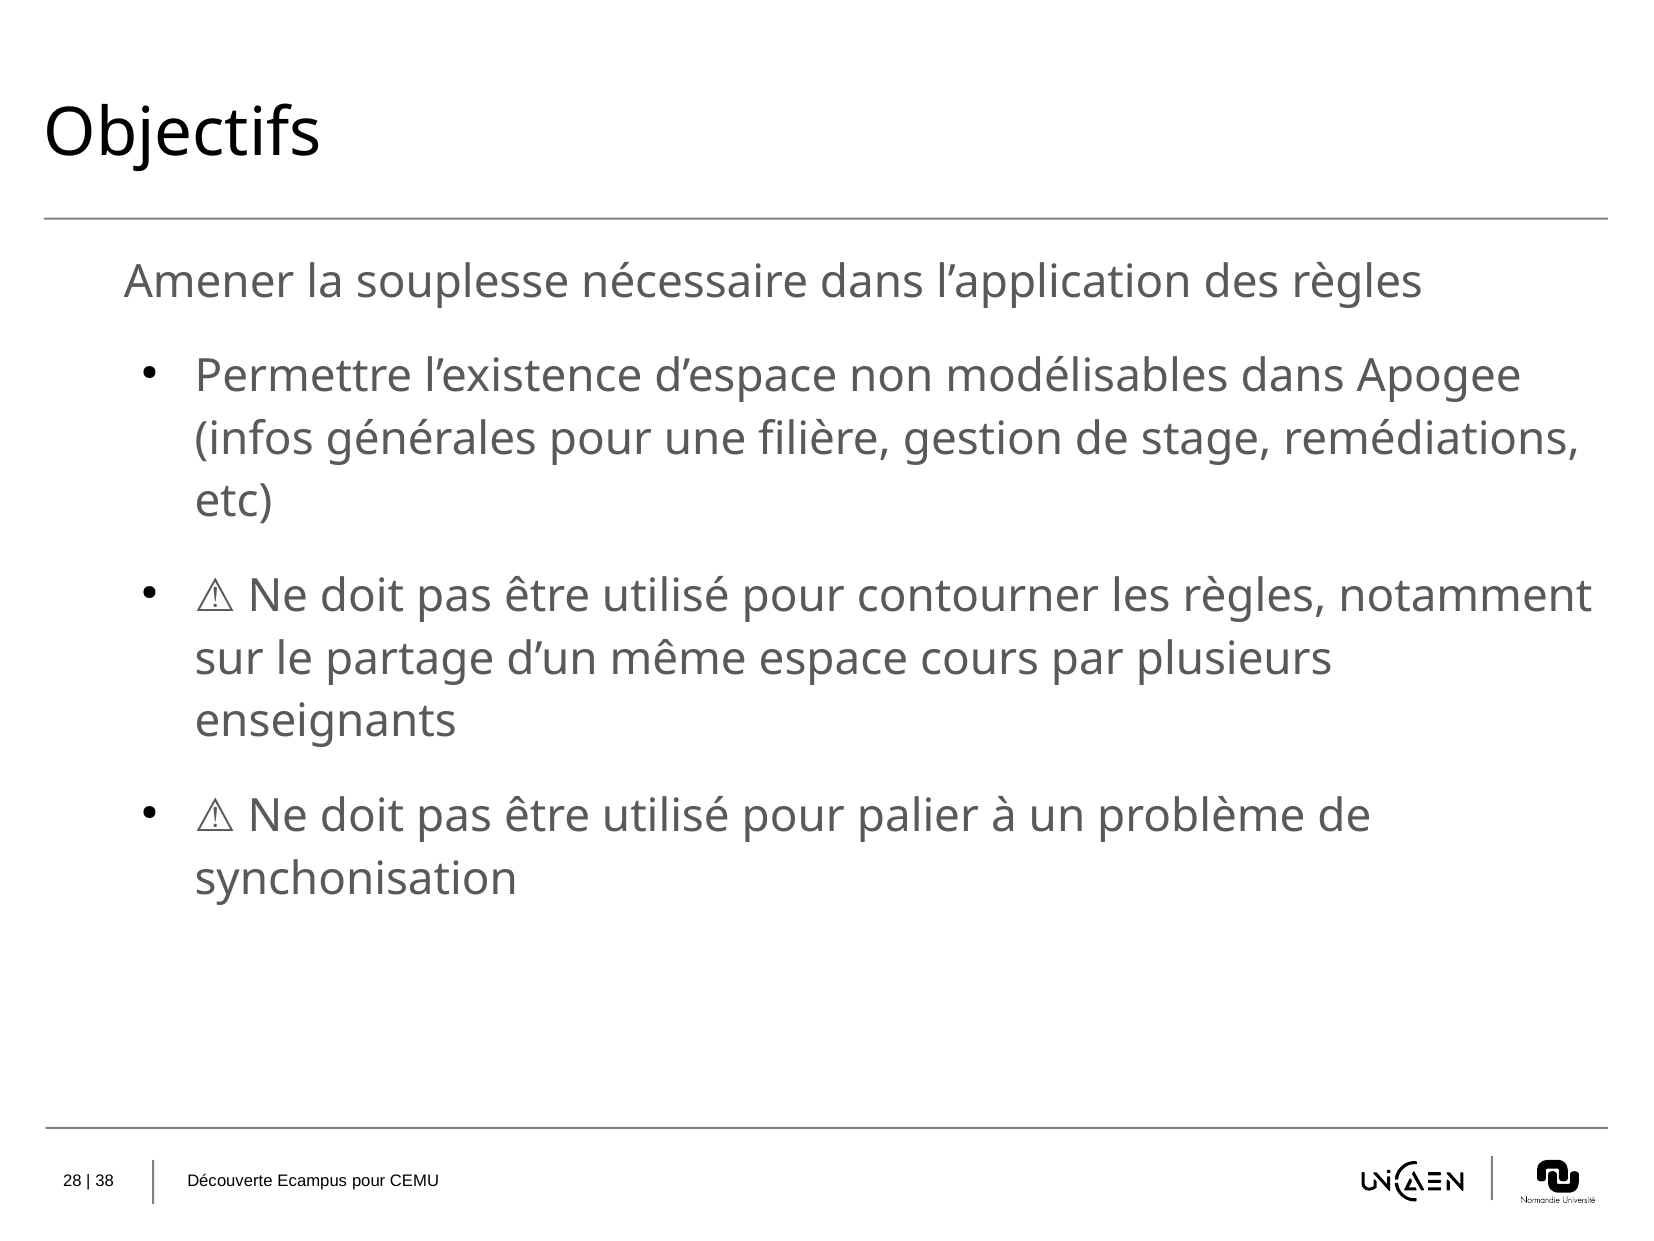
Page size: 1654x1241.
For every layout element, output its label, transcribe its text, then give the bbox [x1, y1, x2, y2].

list Amener la souplesse nécessaire dans l’application des règles Permettre l’existence d’espace non modélisables dans Apogee (infos générales pour une filière, gestion de stage, remédiations, etc) ⚠ Ne doit pas être utilisé pour contourner les règles, notamment sur le partage d’un même espace cours par plusieurs enseignants ⚠ Ne doit pas être utilisé pour palier à un problème de synchonisation [123, 248, 1608, 1113]
title Objectifs [43, 65, 1608, 193]
